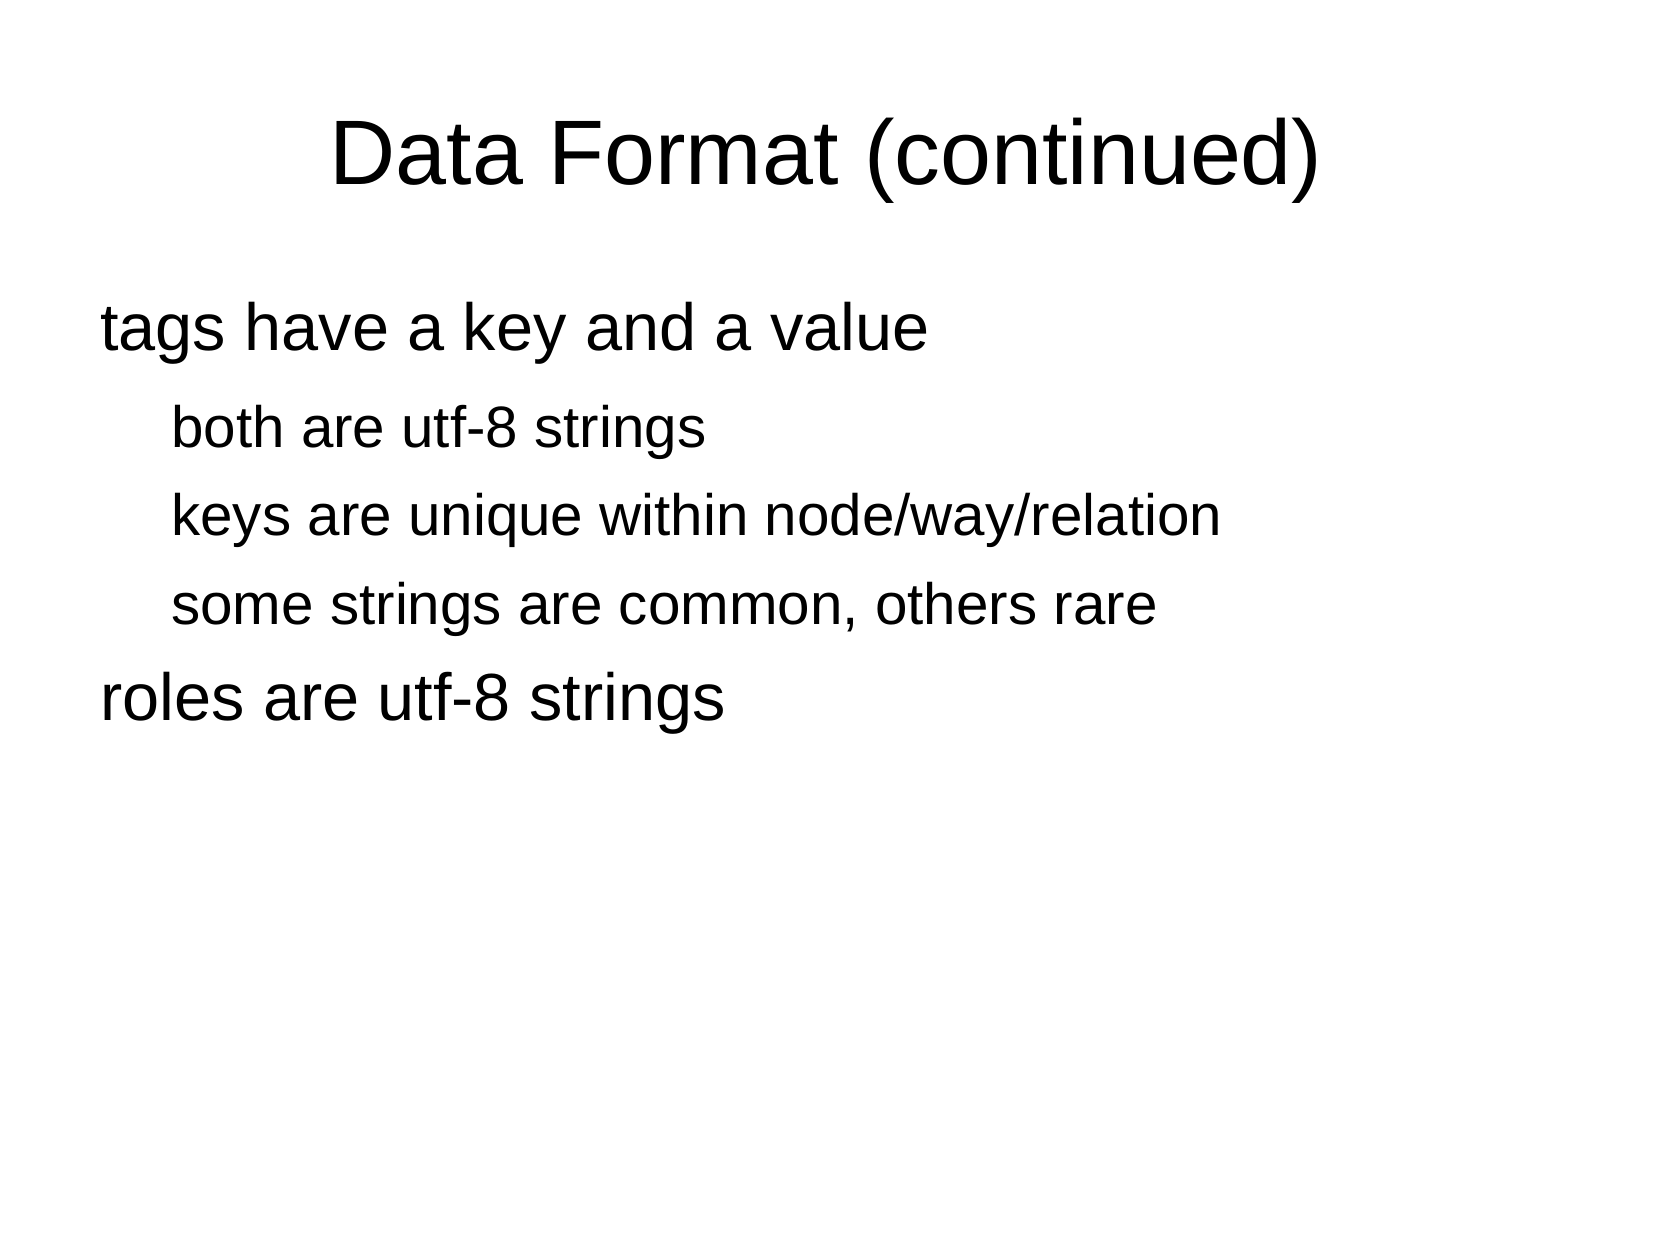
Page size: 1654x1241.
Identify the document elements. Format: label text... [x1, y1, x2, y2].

title Data Format (continued) [82, 56, 1571, 250]
list tags have a key and a value both are utf-8 strings keys are unique within node/way/relation some strings are common, others rare roles are utf-8 strings [82, 290, 1571, 1109]
